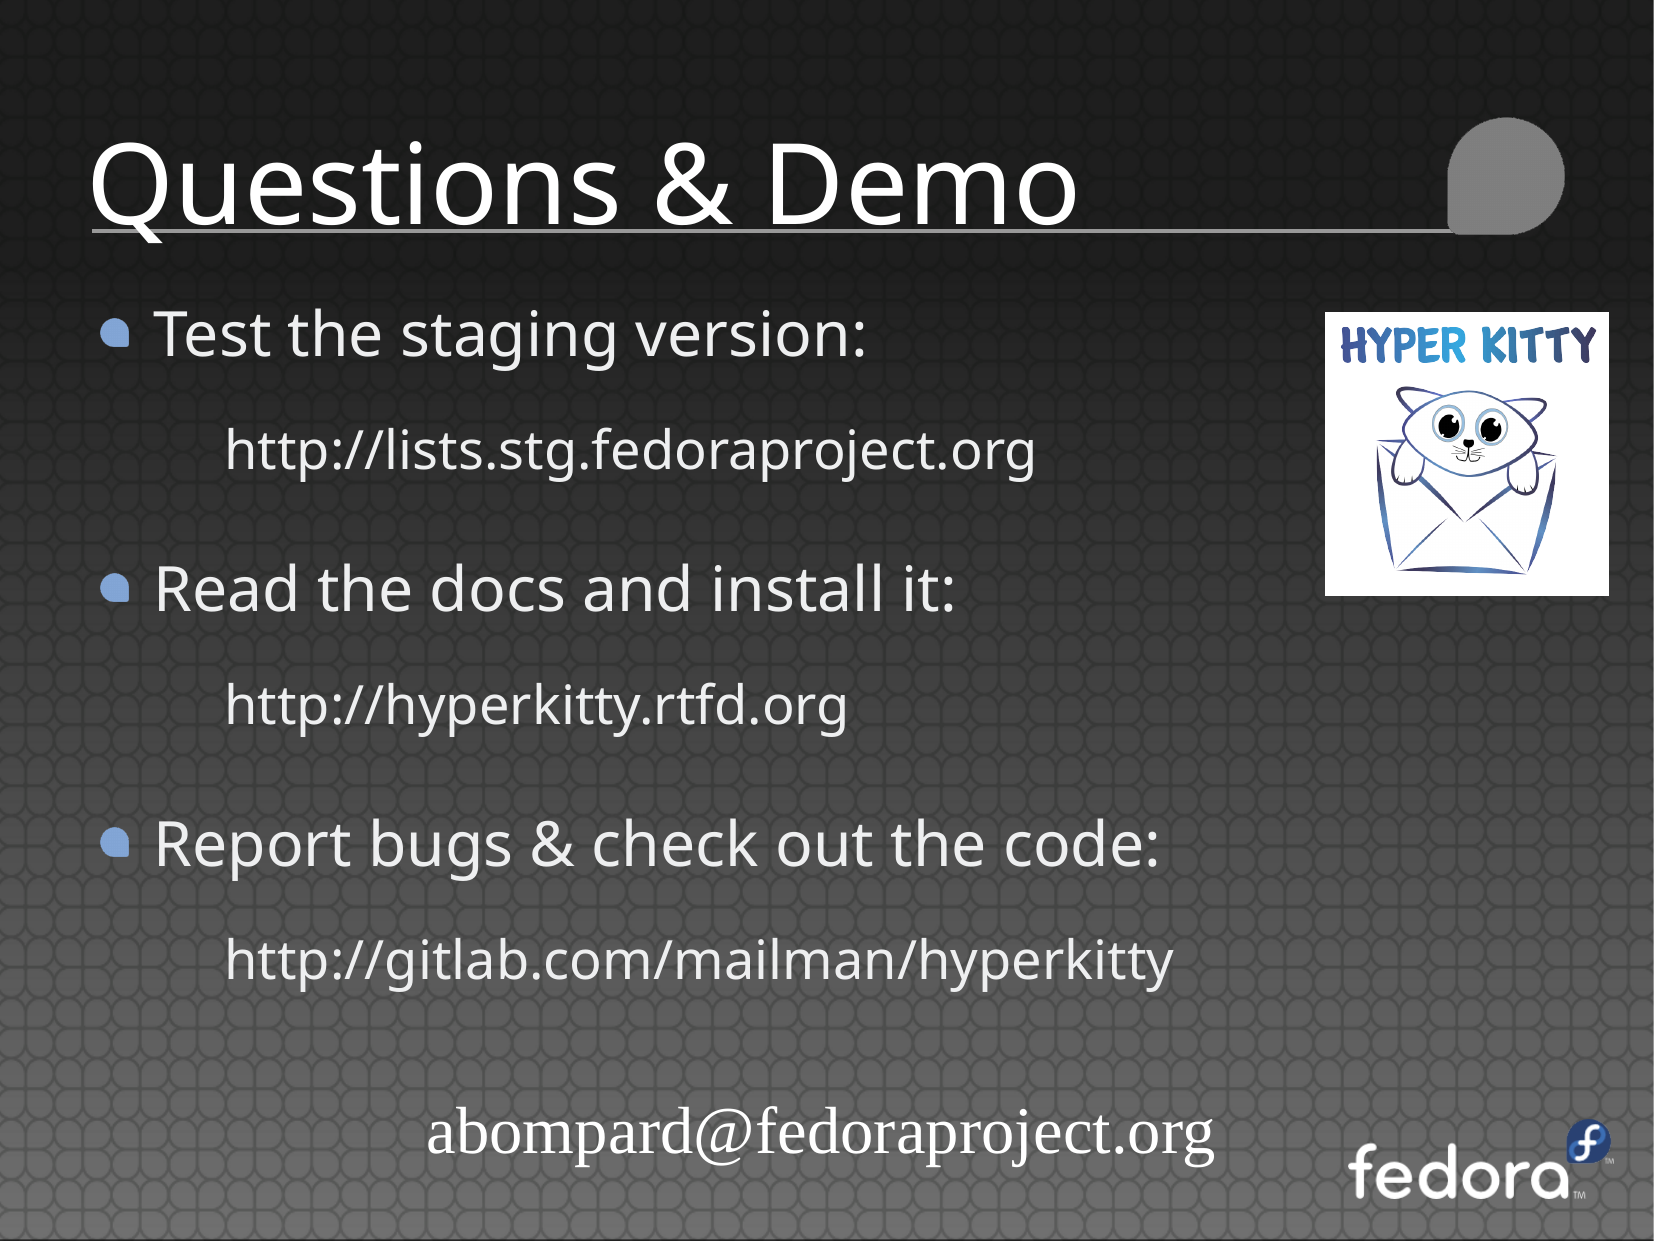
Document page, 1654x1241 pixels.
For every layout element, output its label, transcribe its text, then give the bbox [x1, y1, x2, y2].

text_box abompard@fedoraproject.org [411, 1086, 1242, 1179]
list Test the staging version: http://lists.stg.fedoraproject.org Read the docs and install it: http://hyperkitty.rtfd.org Report bugs & check out the code: http://gitlab.com/mailman/hyperkitty [82, 290, 1571, 1241]
title Questions & Demo [86, 112, 1576, 249]
picture [0, 0, 1654, 1241]
